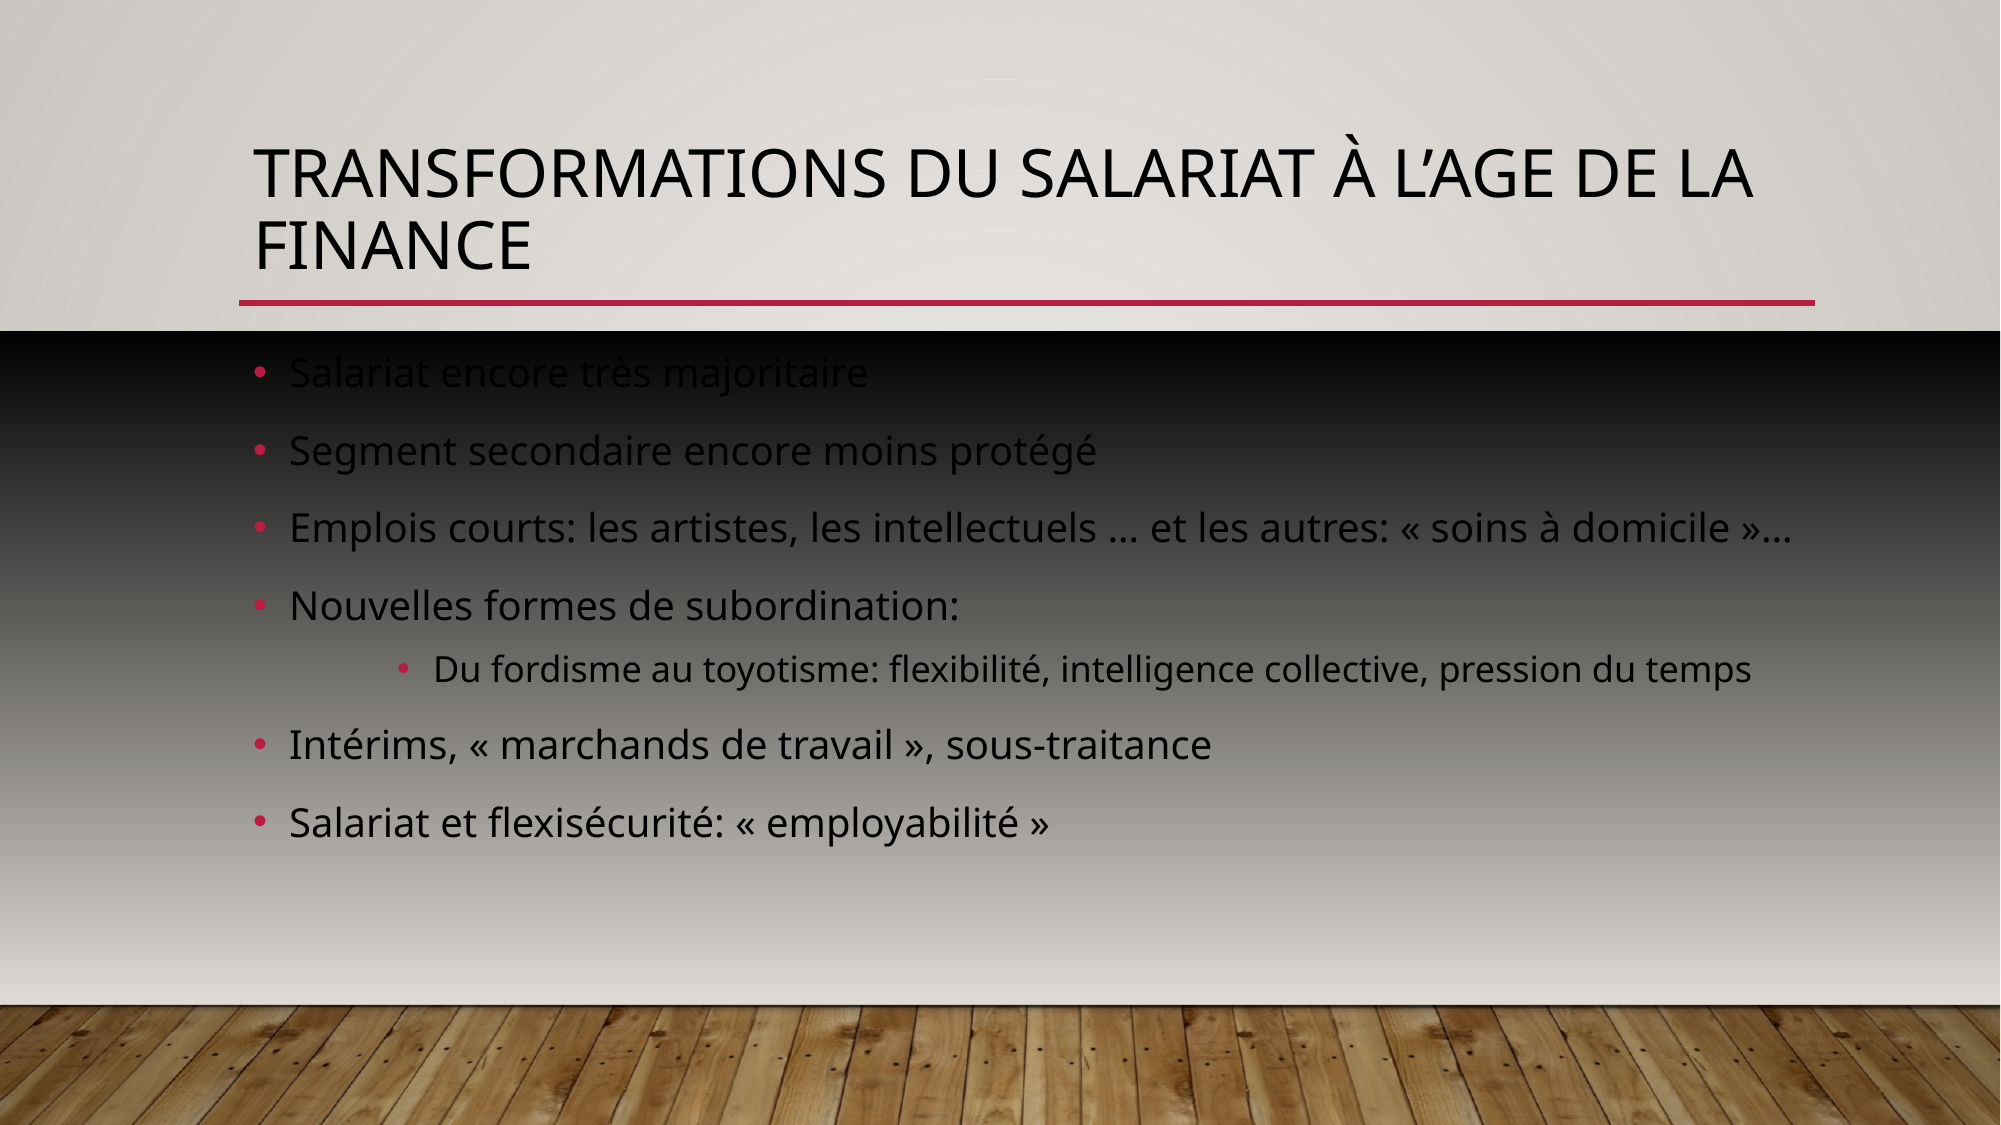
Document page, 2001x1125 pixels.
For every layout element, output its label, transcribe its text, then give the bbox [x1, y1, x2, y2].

list Salariat encore très majoritaire Segment secondaire encore moins protégé Emplois courts: les artistes, les intellectuels … et les autres: « soins à domicile »… Nouvelles formes de subordination: Du fordisme au toyotisme: flexibilité, intelligence collective, pression du temps Intérims, « marchands de travail », sous-traitance Salariat et flexisécurité: « employabilité » [238, 330, 1814, 897]
title Transformations du salariat à l’age de la finance [238, 131, 1814, 305]
